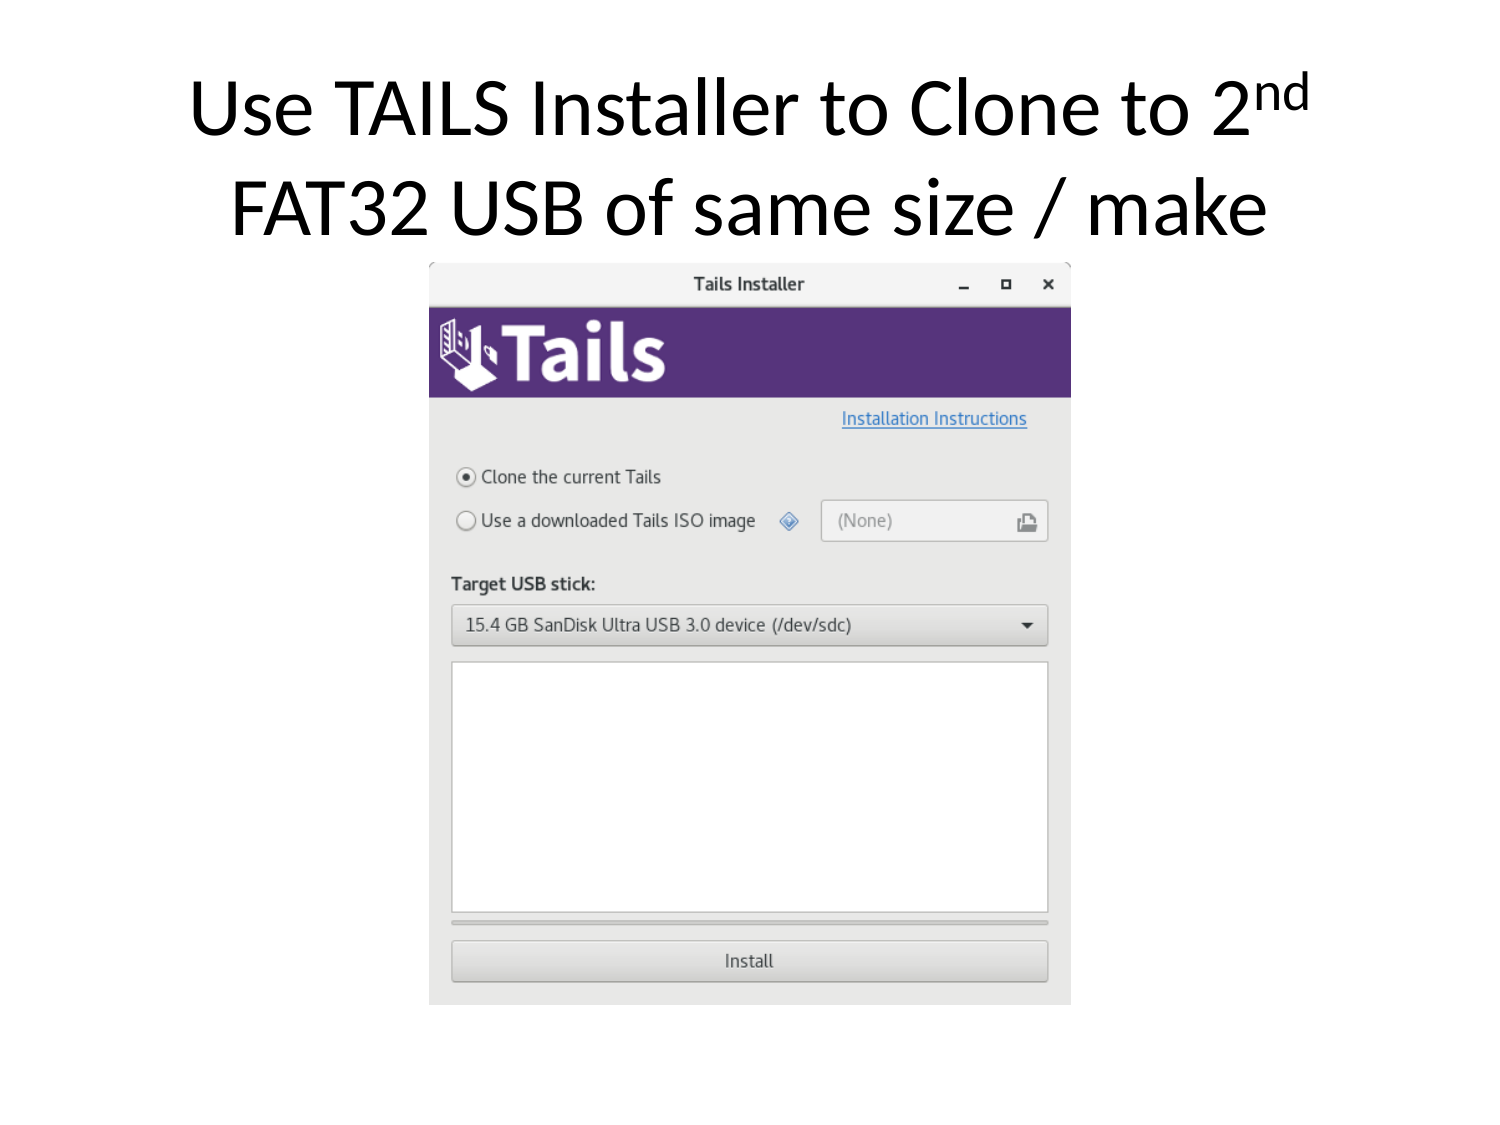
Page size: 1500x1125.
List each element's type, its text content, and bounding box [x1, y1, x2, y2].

title Use TAILS Installer to Clone to 2nd FAT32 USB of same size / make [75, 45, 1426, 233]
picture [429, 262, 1071, 1005]
